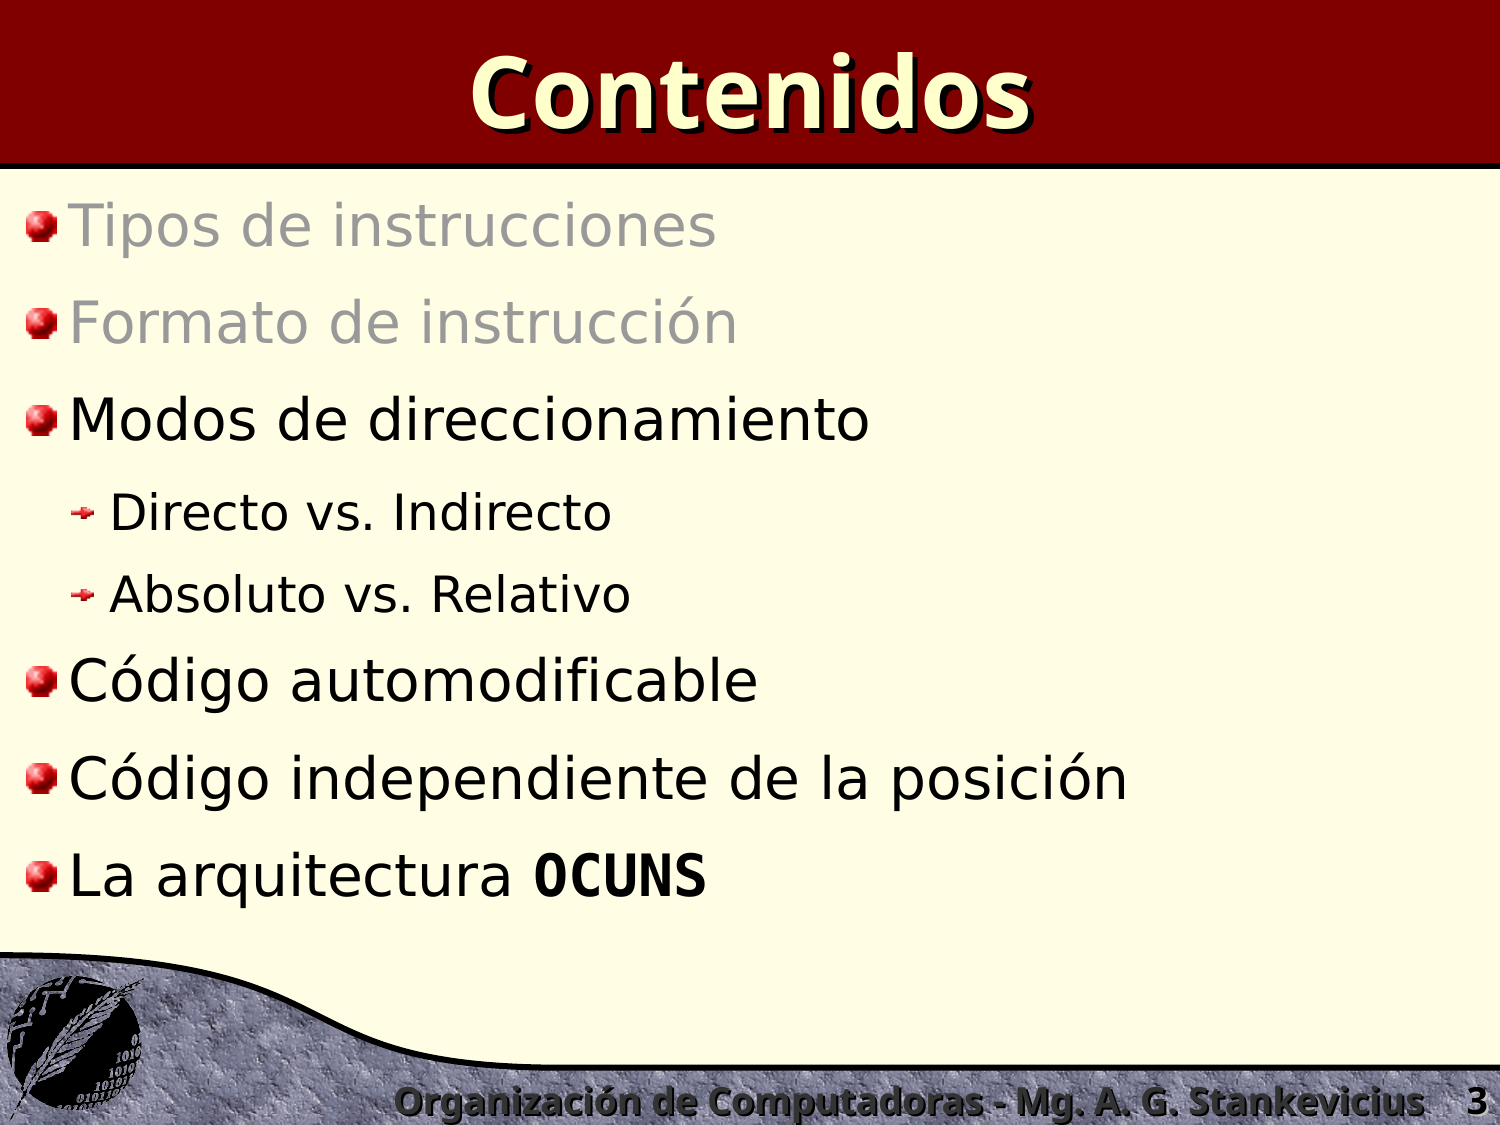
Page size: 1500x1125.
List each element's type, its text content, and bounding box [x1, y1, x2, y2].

title Contenidos [15, 5, 1485, 160]
picture [802, 1100, 806, 1110]
picture [448, 1100, 455, 1110]
picture [0, 959, 1500, 1125]
picture [1058, 1100, 1065, 1110]
list Tipos de instrucciones Formato de instrucción Modos de direccionamiento Directo vs. Indirecto Absoluto vs. Relativo Código automodificable Código independiente de la posición La arquitectura OCUNS [11, 192, 1486, 935]
